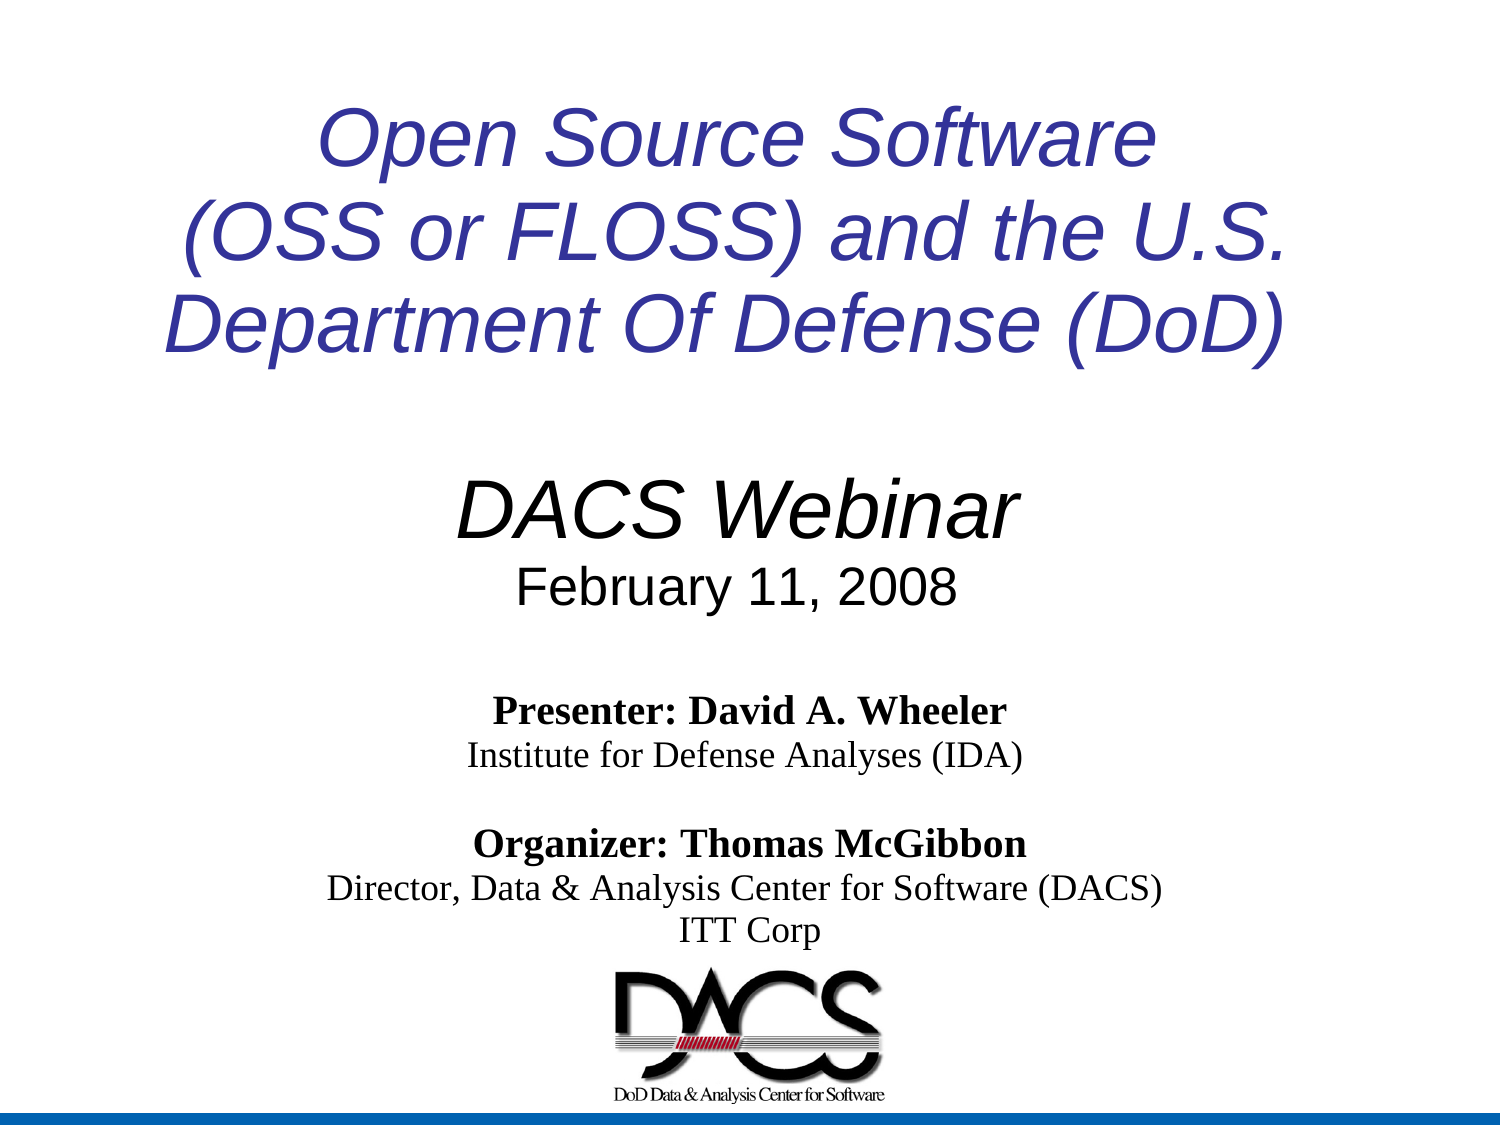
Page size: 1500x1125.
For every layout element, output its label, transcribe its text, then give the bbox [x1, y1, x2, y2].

picture [612, 962, 890, 1104]
text_box Presenter: David A. Wheeler Institute for Defense Analyses (IDA) Organizer: Thomas McGibbon Director, Data & Analysis Center for Software (DACS) ITT Corp [225, 687, 1276, 1030]
title Open Source Software (OSS or FLOSS) and the U.S. Department Of Defense (DoD) DACS Webinar February 11, 2008 [99, 0, 1375, 710]
